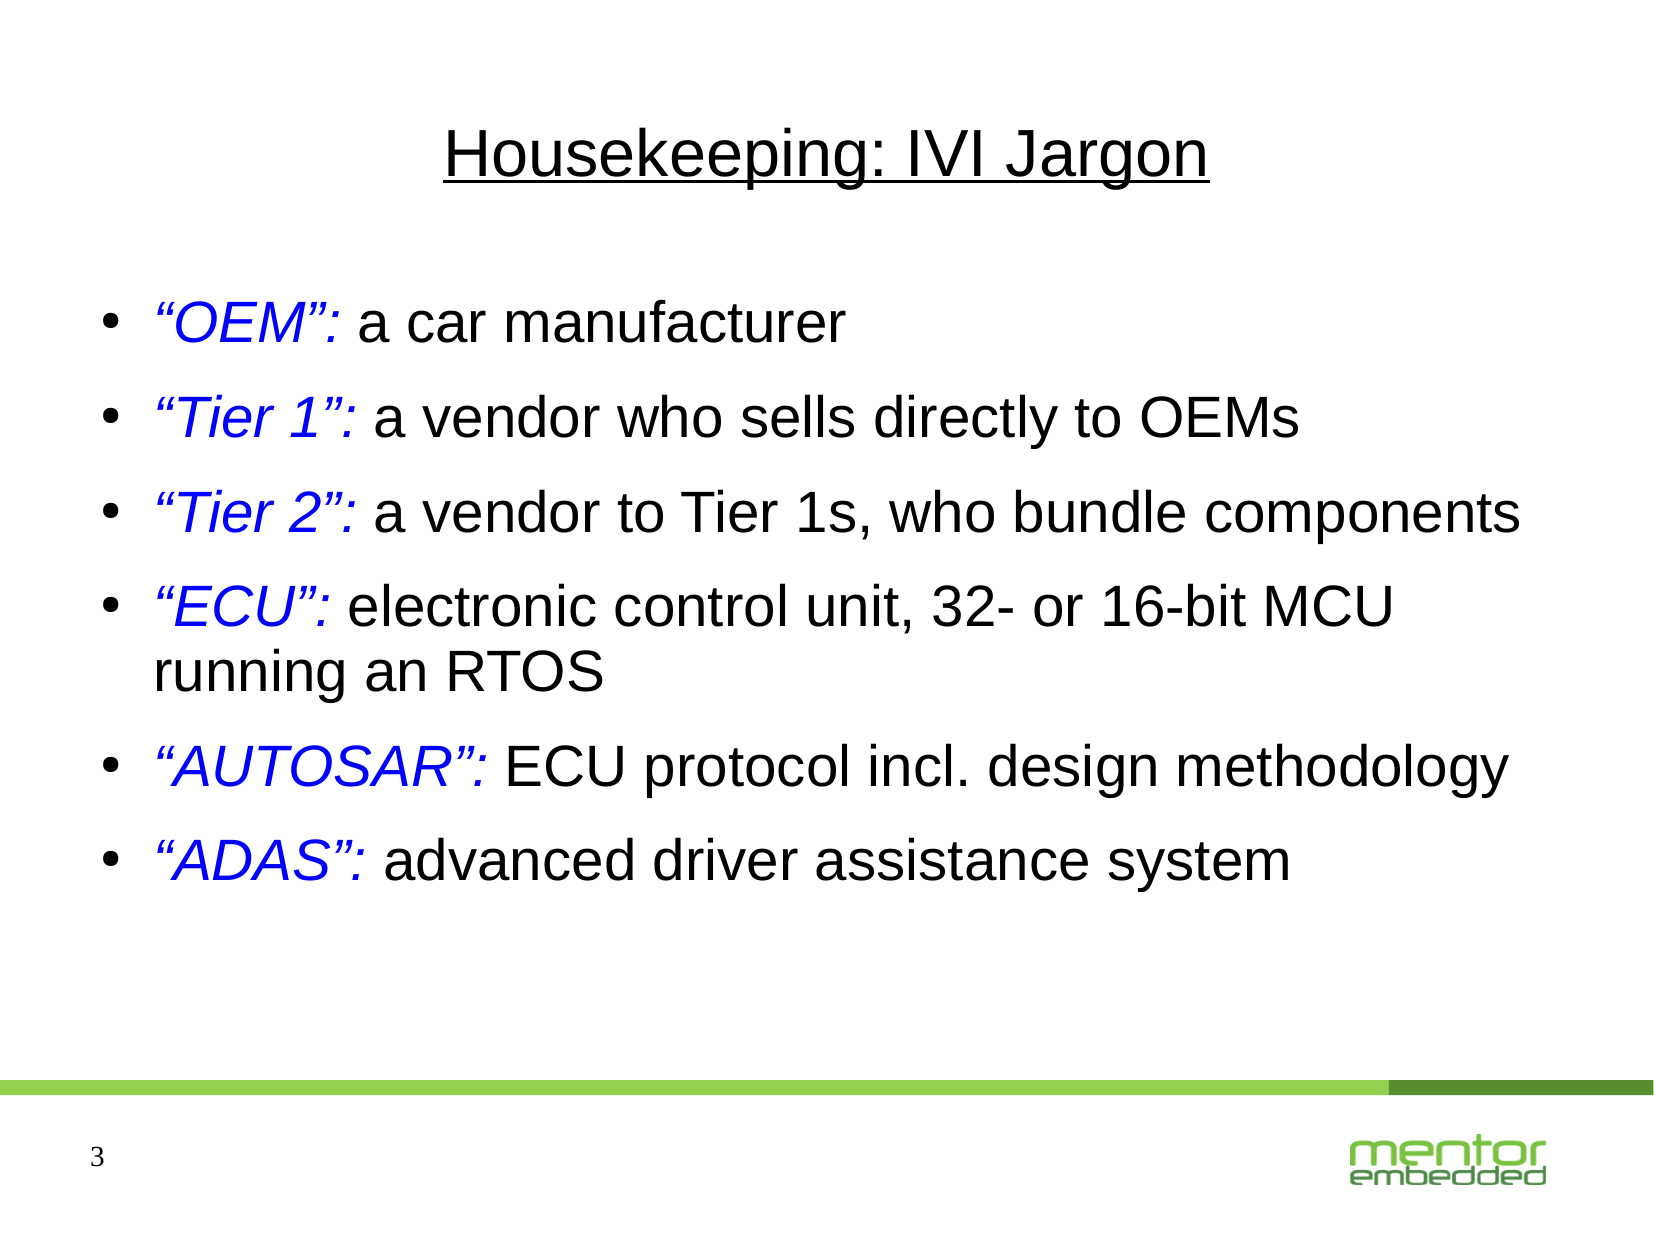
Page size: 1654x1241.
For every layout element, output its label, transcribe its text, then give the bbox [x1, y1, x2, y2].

title Housekeeping: IVI Jargon [82, 49, 1571, 257]
picture [1350, 1134, 1546, 1185]
list “OEM”: a car manufacturer “Tier 1”: a vendor who sells directly to OEMs “Tier 2”: a vendor to Tier 1s, who bundle components “ECU”: electronic control unit, 32- or 16-bit MCU running an RTOS “AUTOSAR”: ECU protocol incl. design methodology “ADAS”: advanced driver assistance system [82, 290, 1538, 1010]
